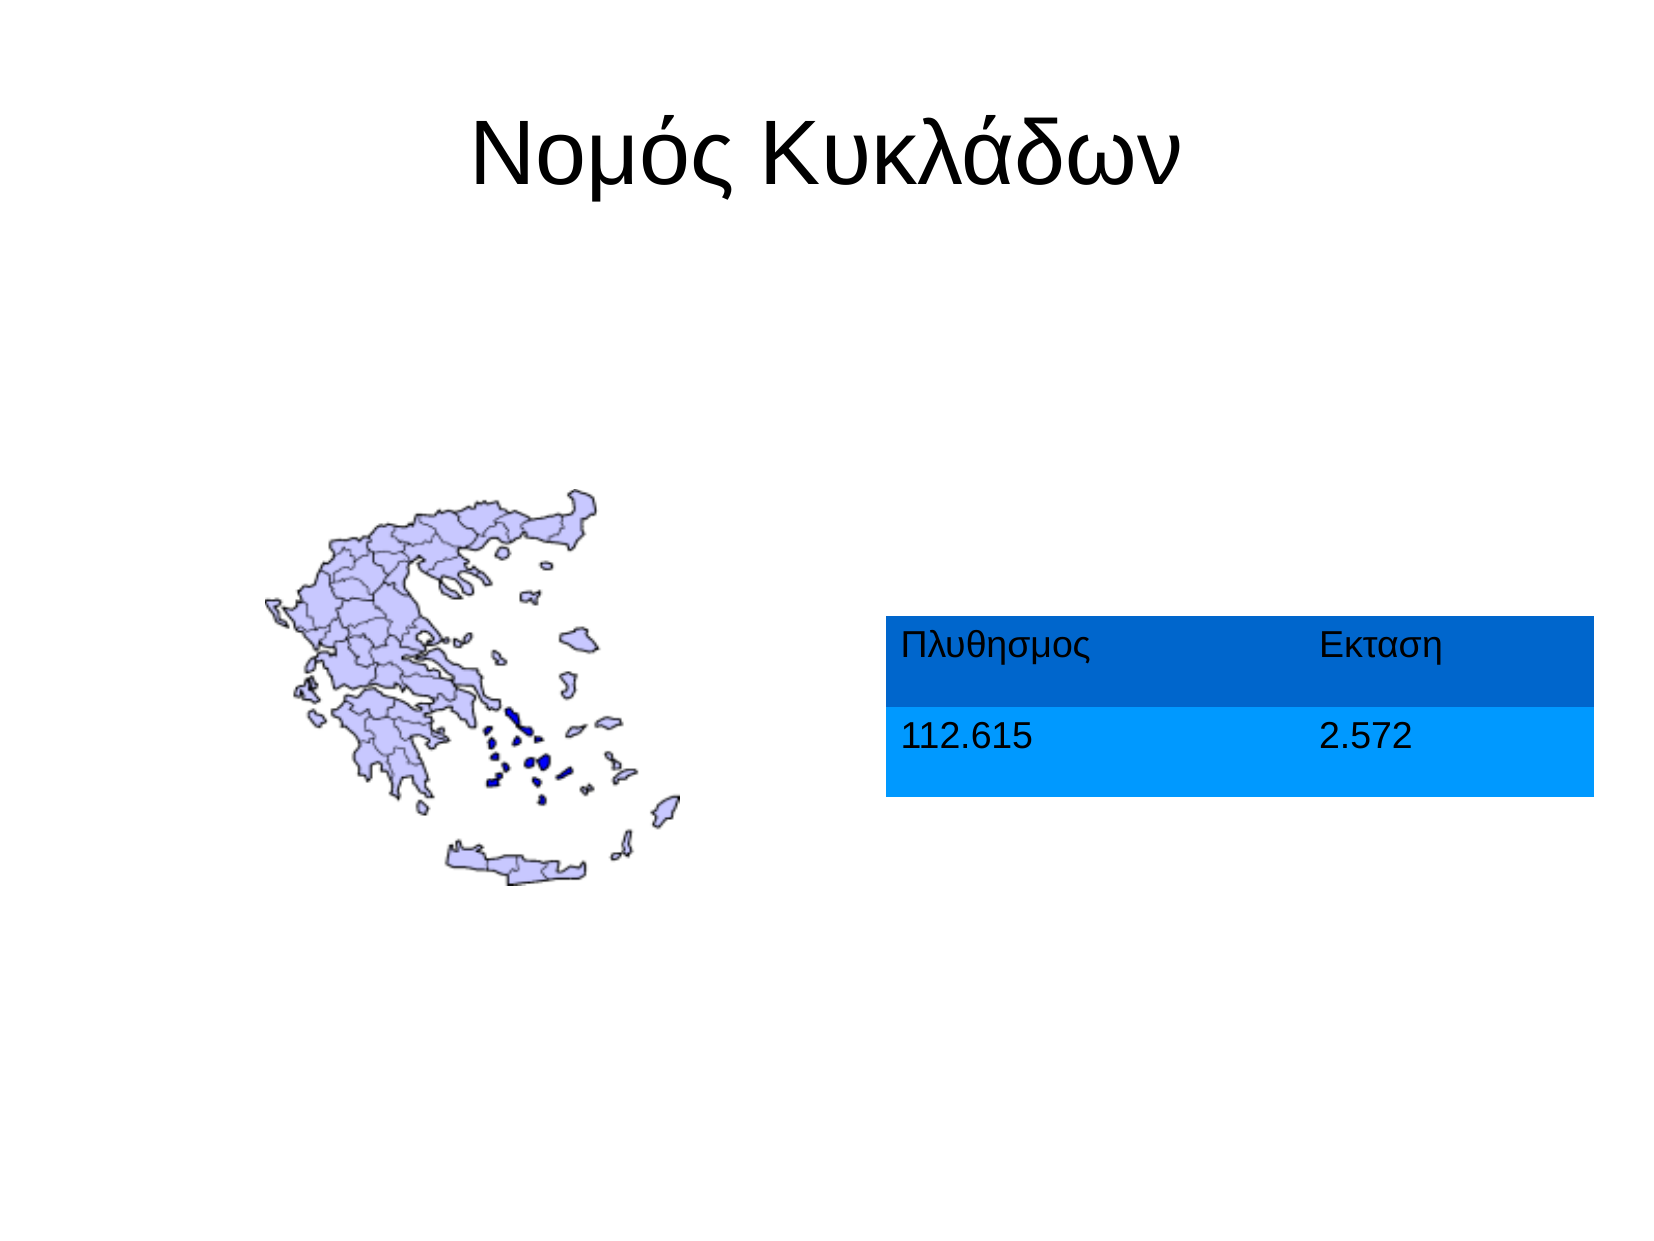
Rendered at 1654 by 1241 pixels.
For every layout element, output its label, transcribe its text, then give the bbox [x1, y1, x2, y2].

picture [265, 489, 680, 886]
title Νομός Κυκλάδων [82, 56, 1571, 250]
table_cell 2.572 [1304, 707, 1594, 797]
table_cell 112.615 [886, 707, 1304, 797]
table_header Εκταση [1304, 616, 1594, 707]
table_header Πλυθησμος [886, 616, 1304, 707]
